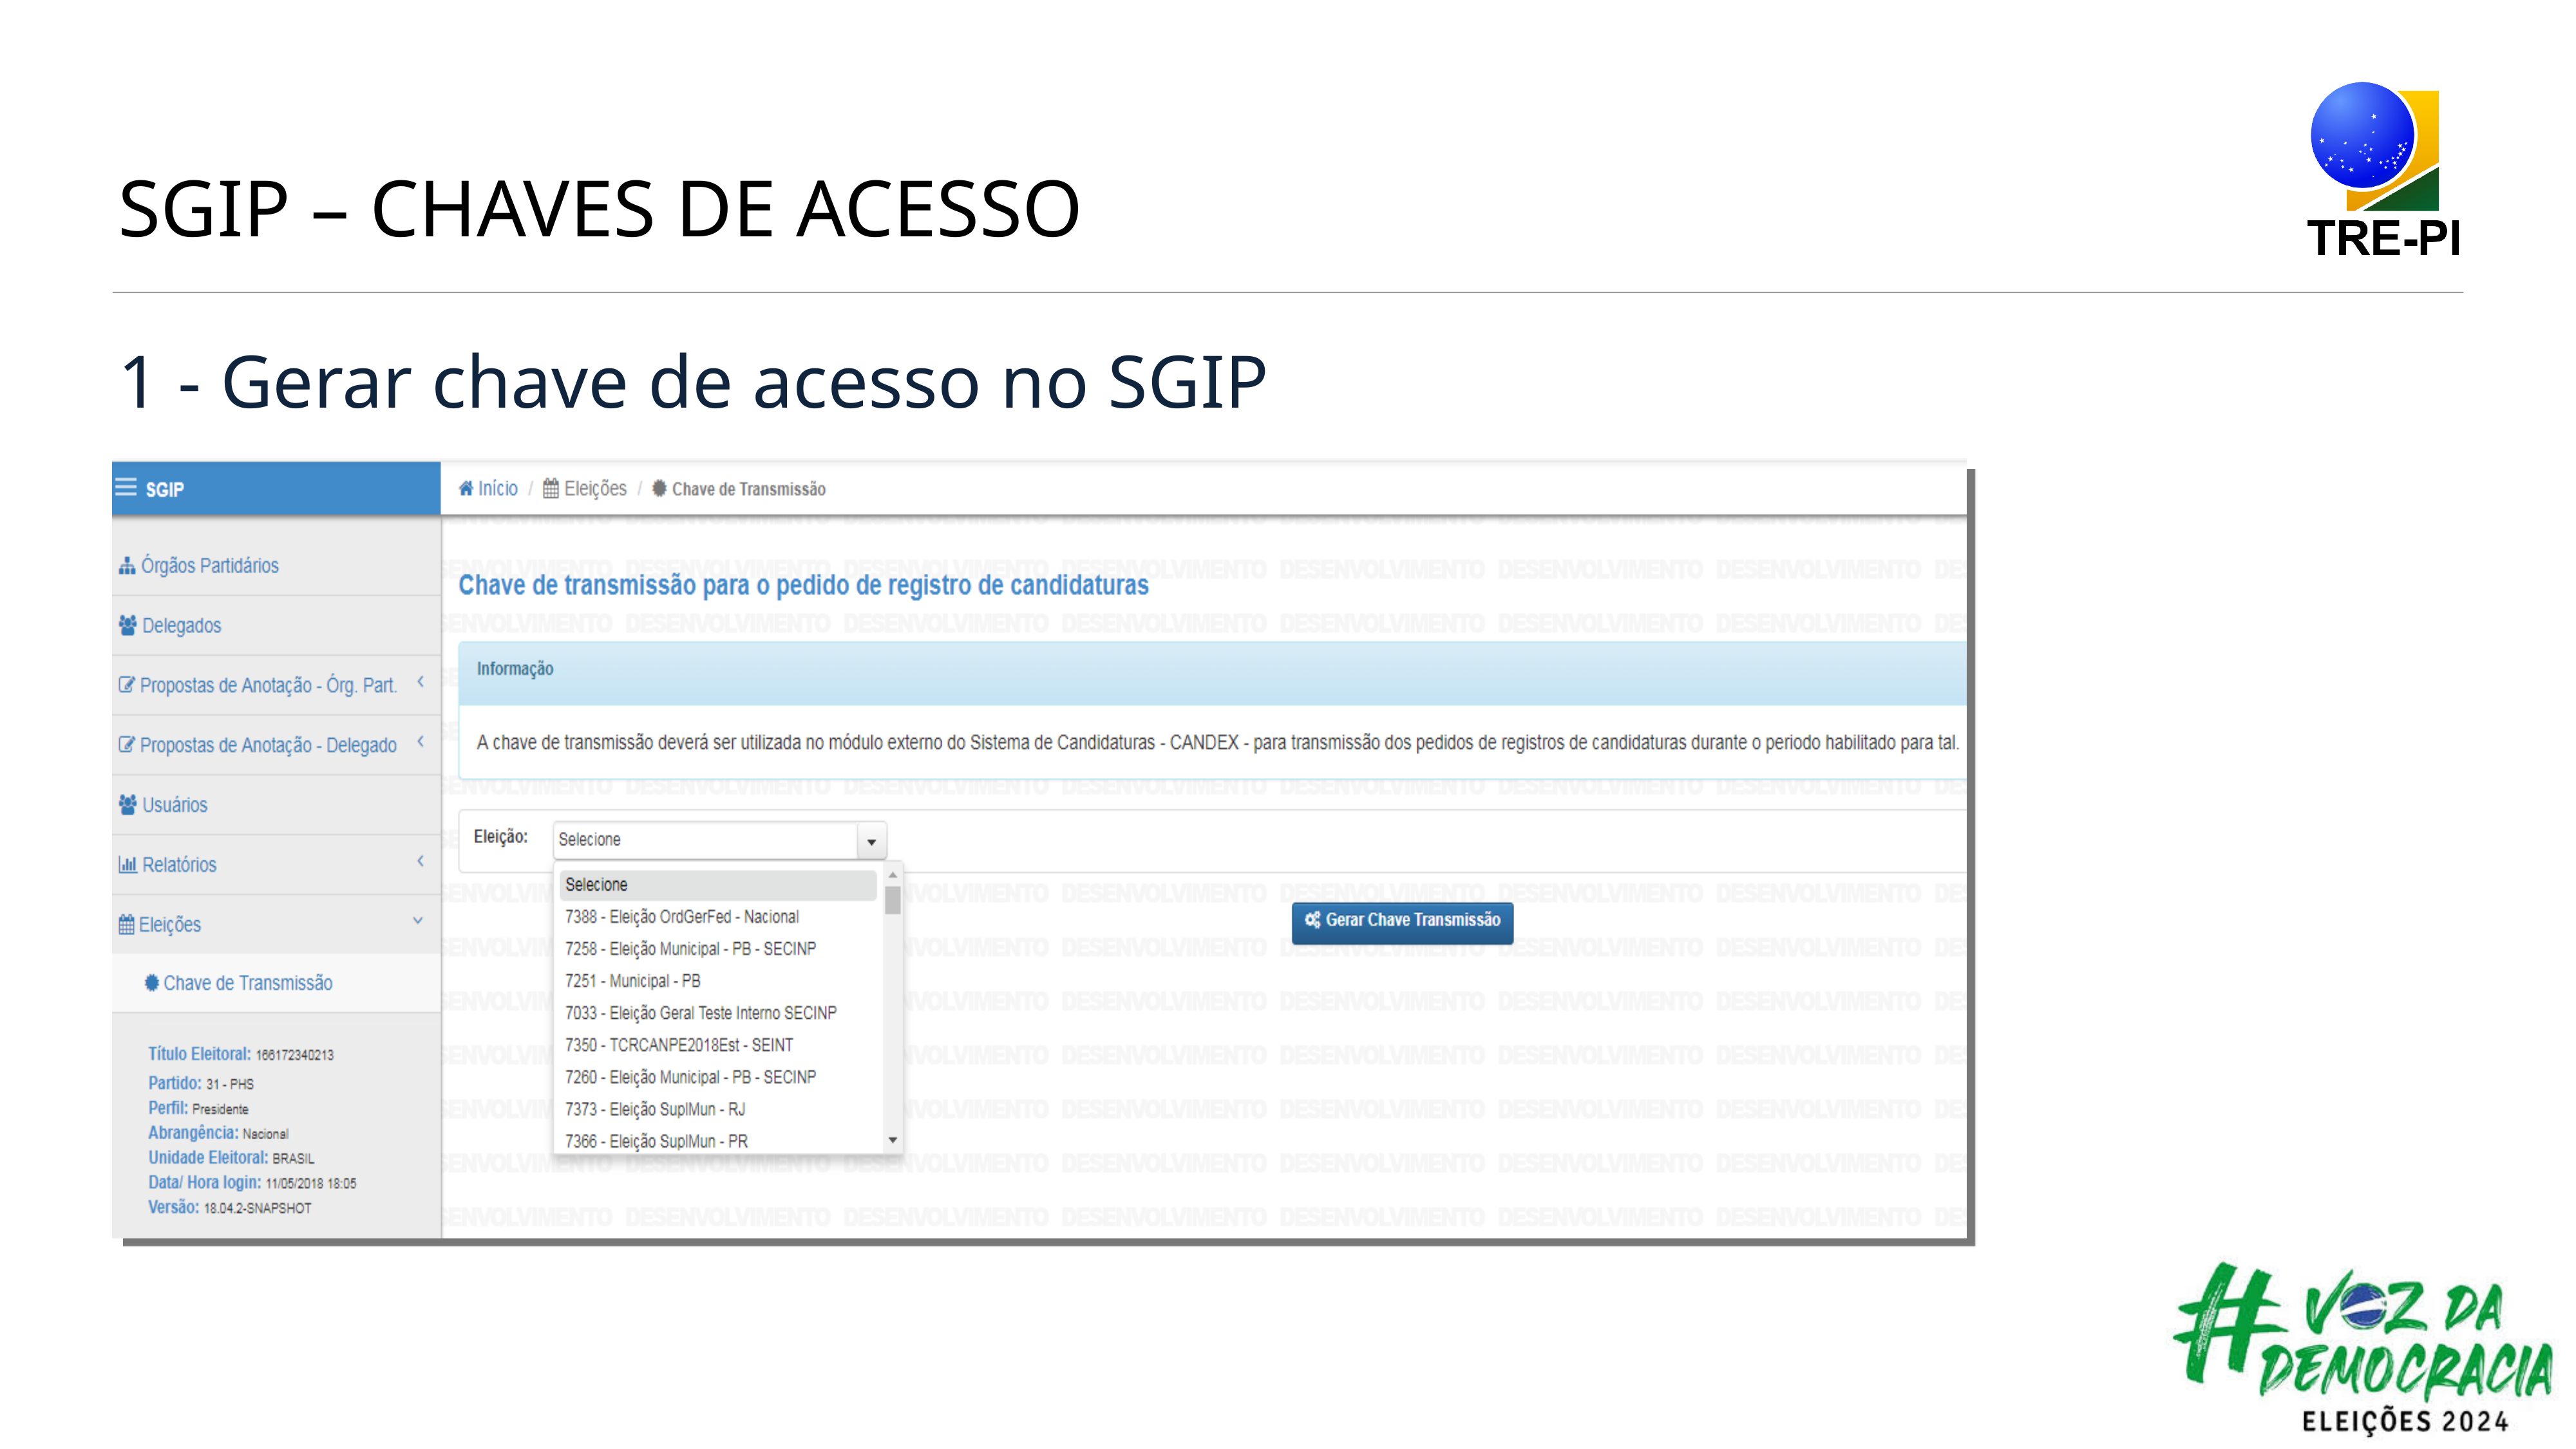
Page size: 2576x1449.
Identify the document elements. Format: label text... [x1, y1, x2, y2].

list 1 - Gerar chave de acesso no SGIP [112, 330, 2361, 1367]
title SGIP – CHAVES DE ACESSO [112, 50, 2462, 258]
picture [2306, 82, 2459, 255]
picture [112, 458, 1967, 1238]
picture [2166, 1235, 2562, 1449]
